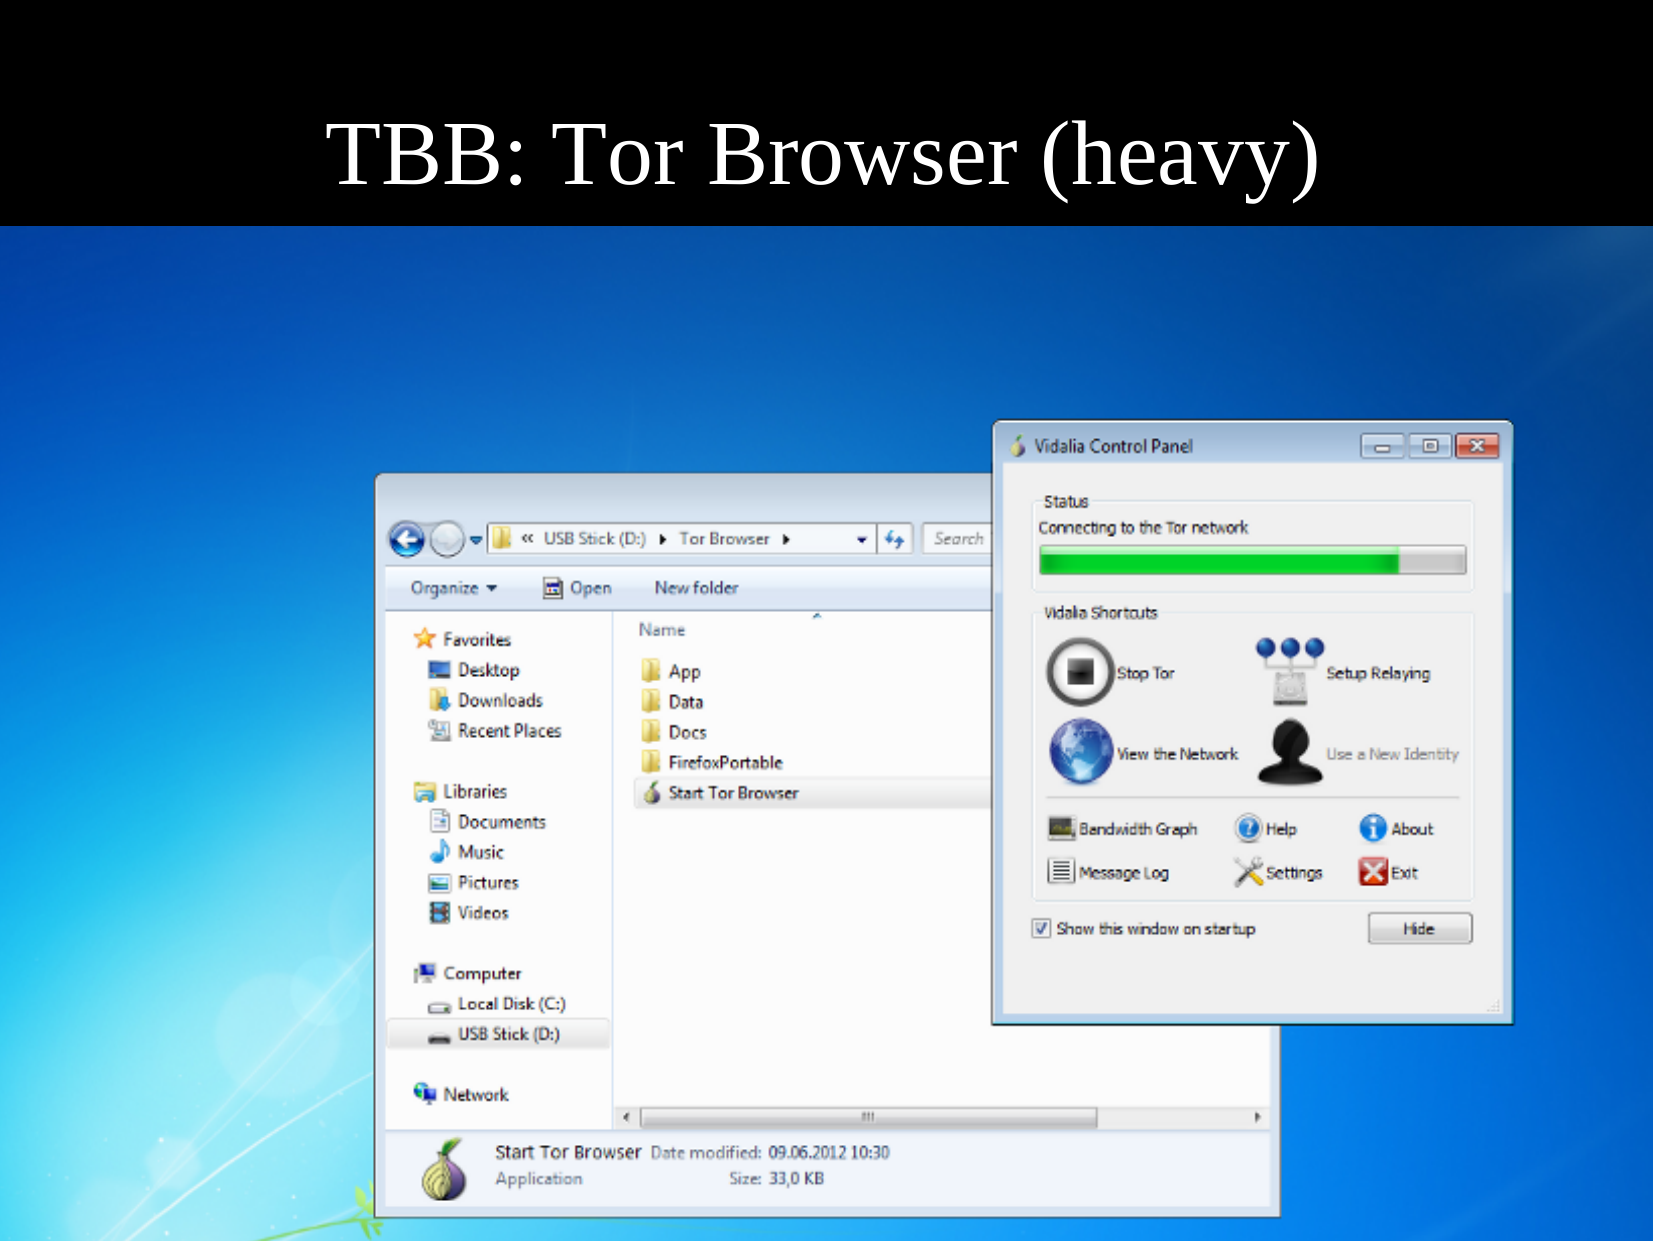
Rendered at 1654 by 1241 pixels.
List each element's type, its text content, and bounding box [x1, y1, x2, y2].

picture [0, 226, 1653, 1241]
title TBB: Tor Browser (heavy) [118, 49, 1530, 226]
